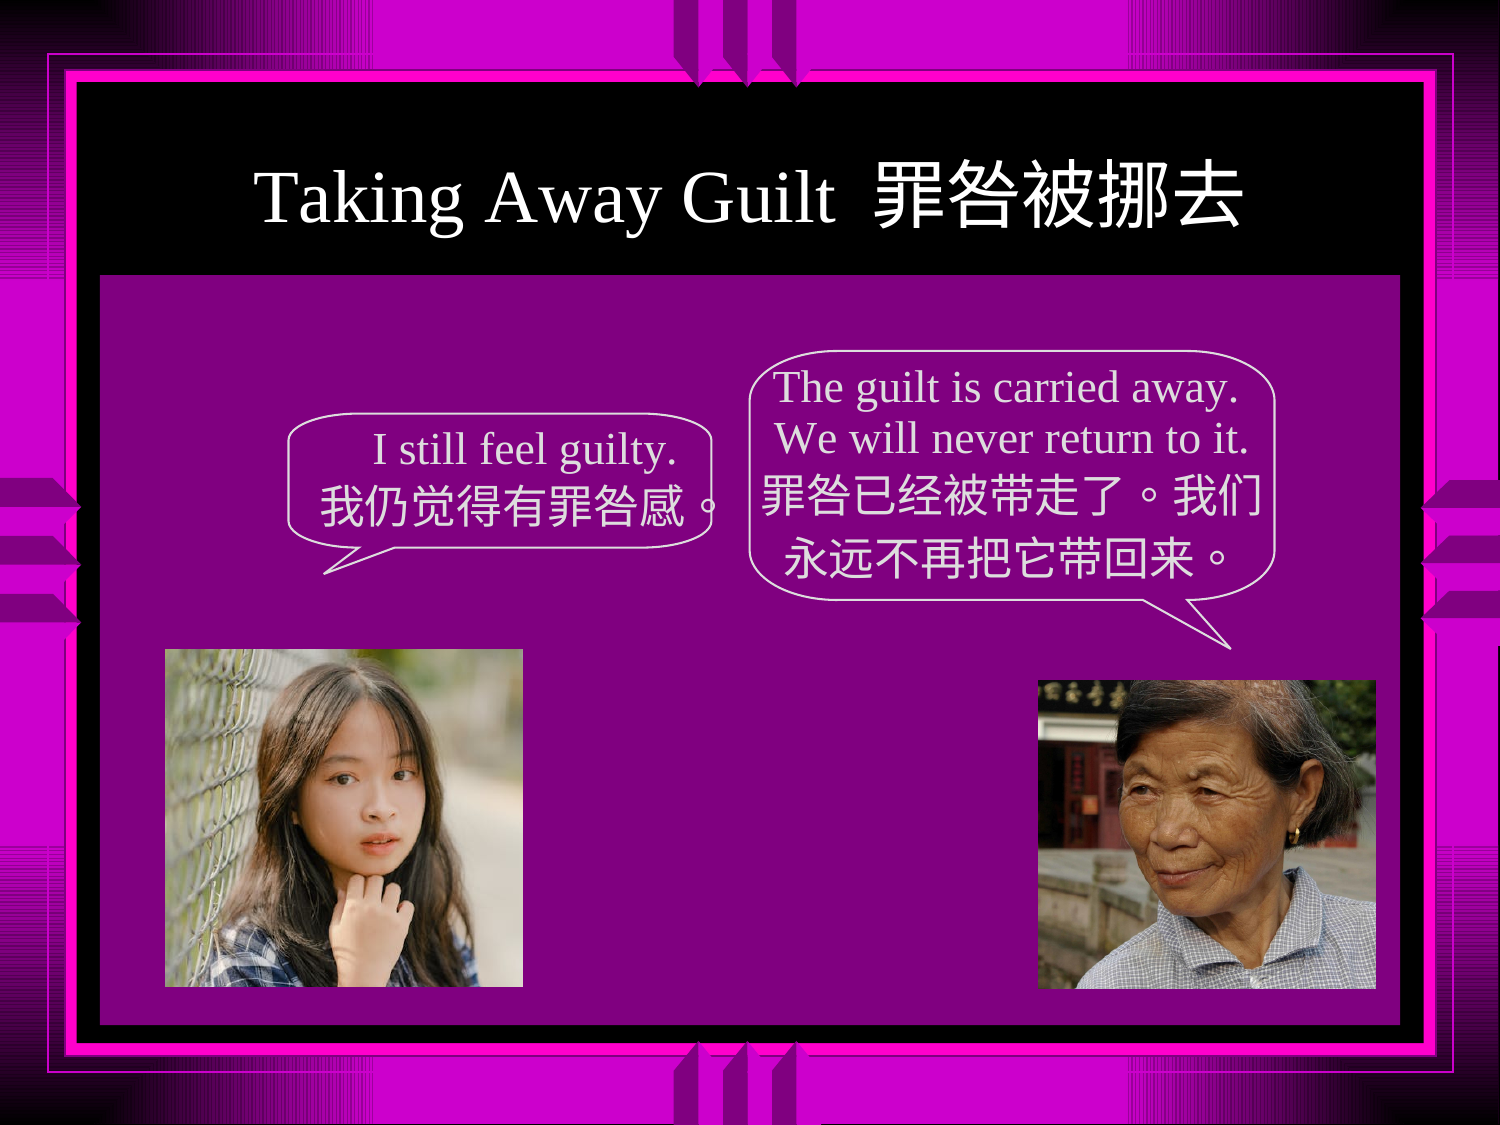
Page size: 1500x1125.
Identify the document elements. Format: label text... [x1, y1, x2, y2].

text_box [99, 275, 1401, 1026]
text_box The guilt is carried away. We will never return to it. 罪咎已经被带走了。我们 永远不再把它带回来。 [749, 350, 1275, 649]
text_box I still feel guilty. 我仍觉得有罪咎感。 [288, 413, 712, 575]
picture [1038, 680, 1376, 989]
title Taking Away Guilt 罪咎被挪去 [112, 99, 1388, 288]
picture [165, 649, 523, 987]
